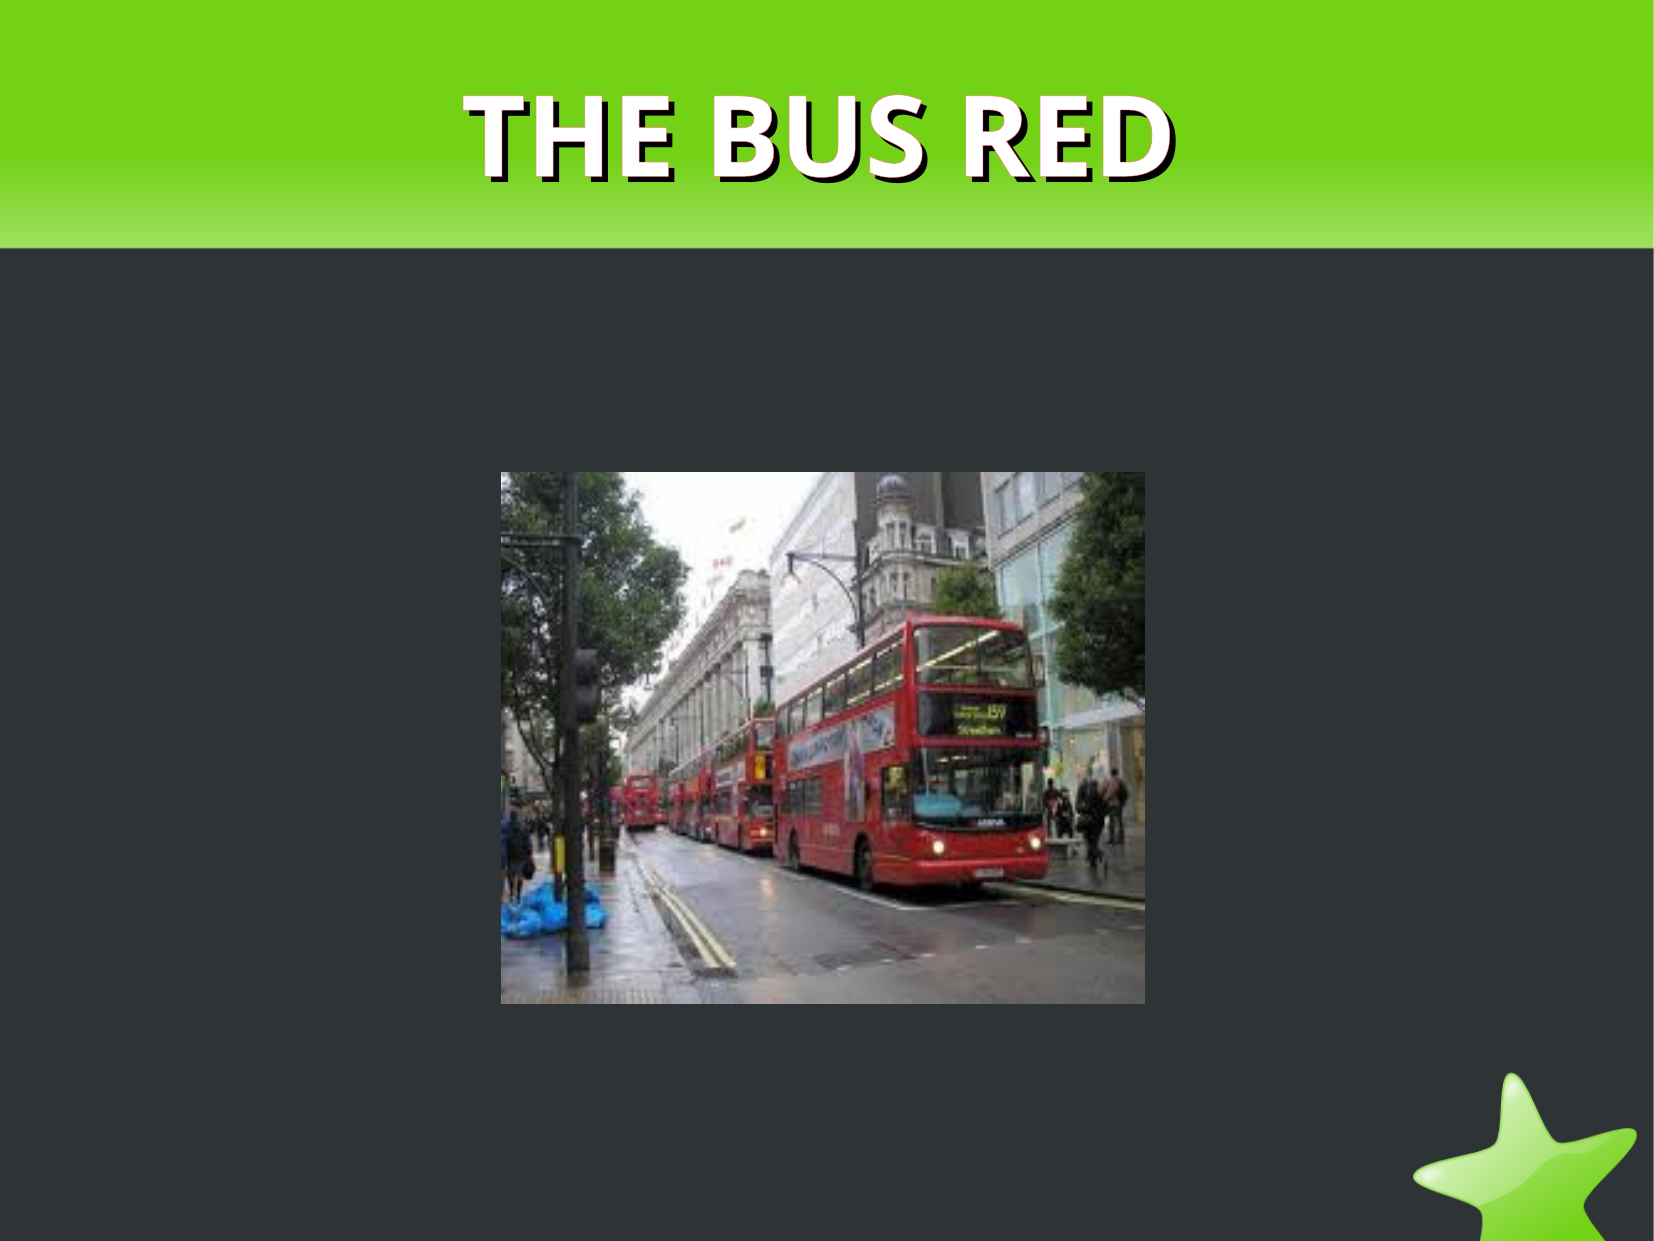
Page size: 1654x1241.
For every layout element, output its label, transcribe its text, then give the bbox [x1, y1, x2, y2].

picture [0, 0, 1654, 1241]
title THE BUS RED [76, 36, 1565, 229]
